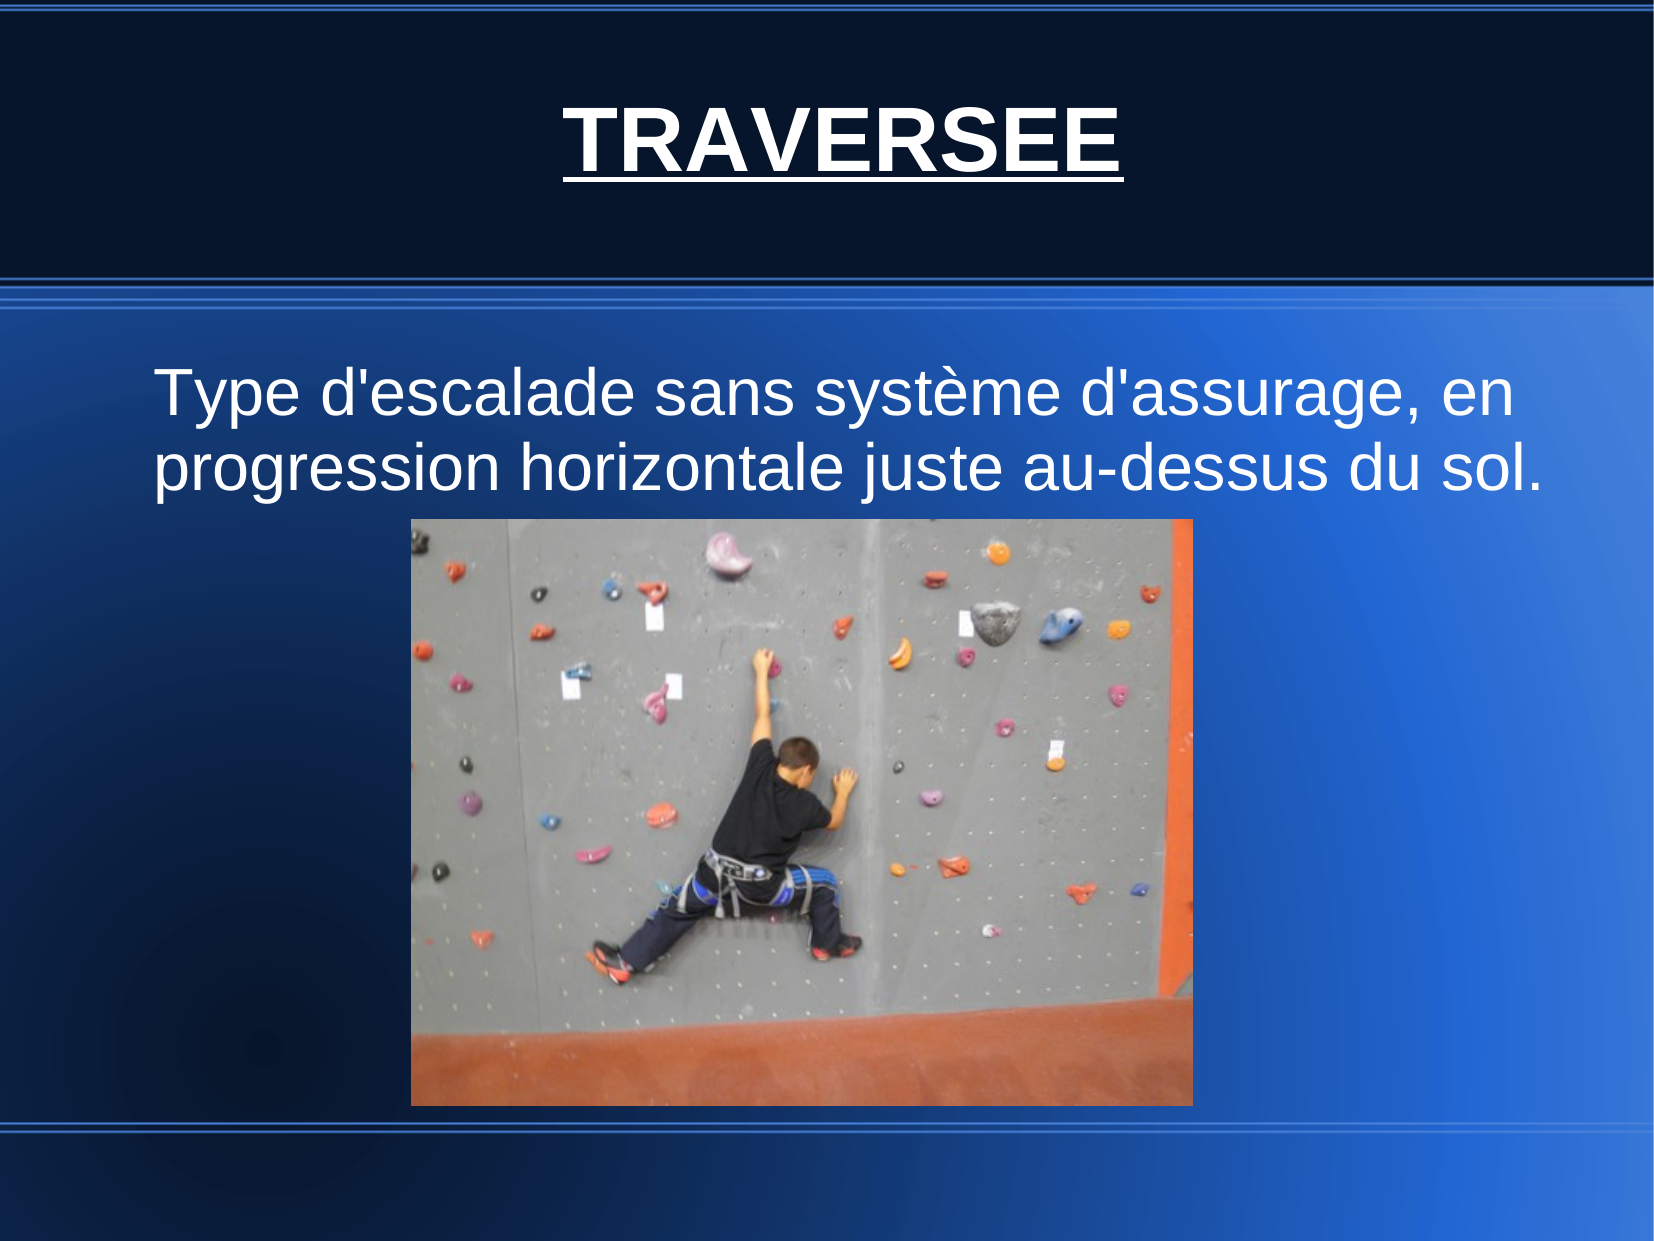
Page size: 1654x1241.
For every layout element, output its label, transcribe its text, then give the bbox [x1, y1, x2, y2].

picture [0, 0, 1654, 1241]
list Type d'escalade sans système d'assurage, en progression horizontale juste au-dessus du sol. [82, 355, 1571, 1058]
title TRAVERSEE [59, 61, 1595, 219]
